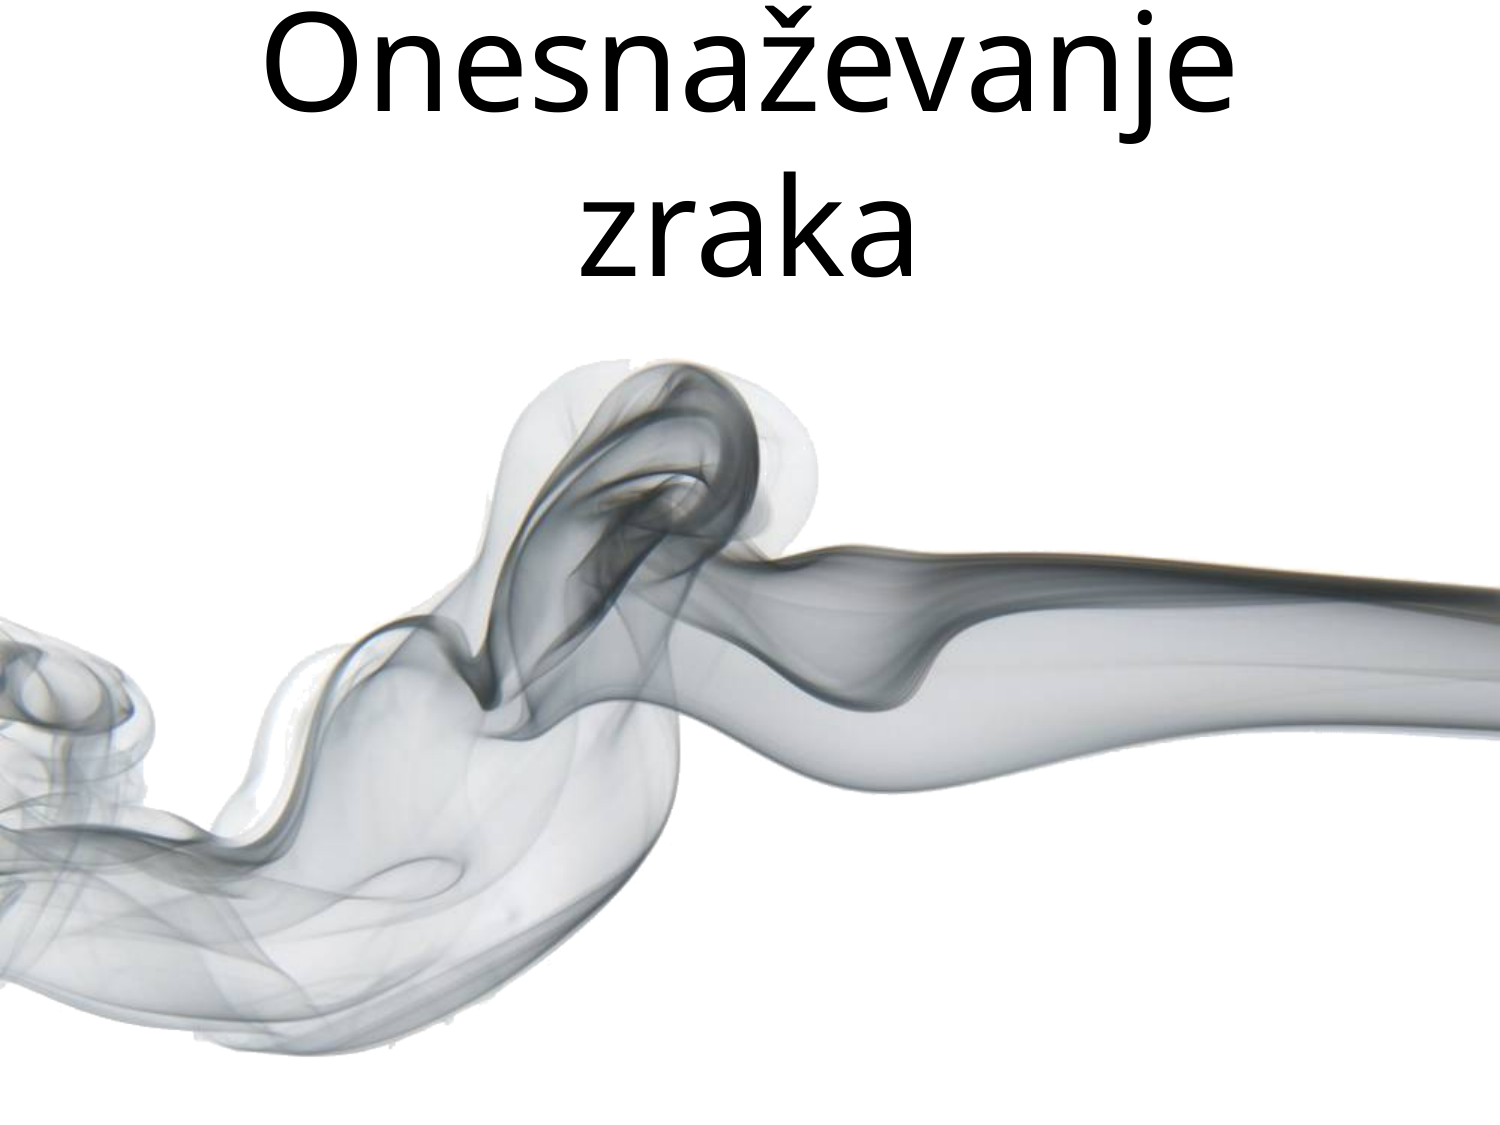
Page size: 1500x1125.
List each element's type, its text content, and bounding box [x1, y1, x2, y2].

title Onesnaževanje zraka [75, 45, 1425, 233]
picture [0, 317, 1500, 1125]
